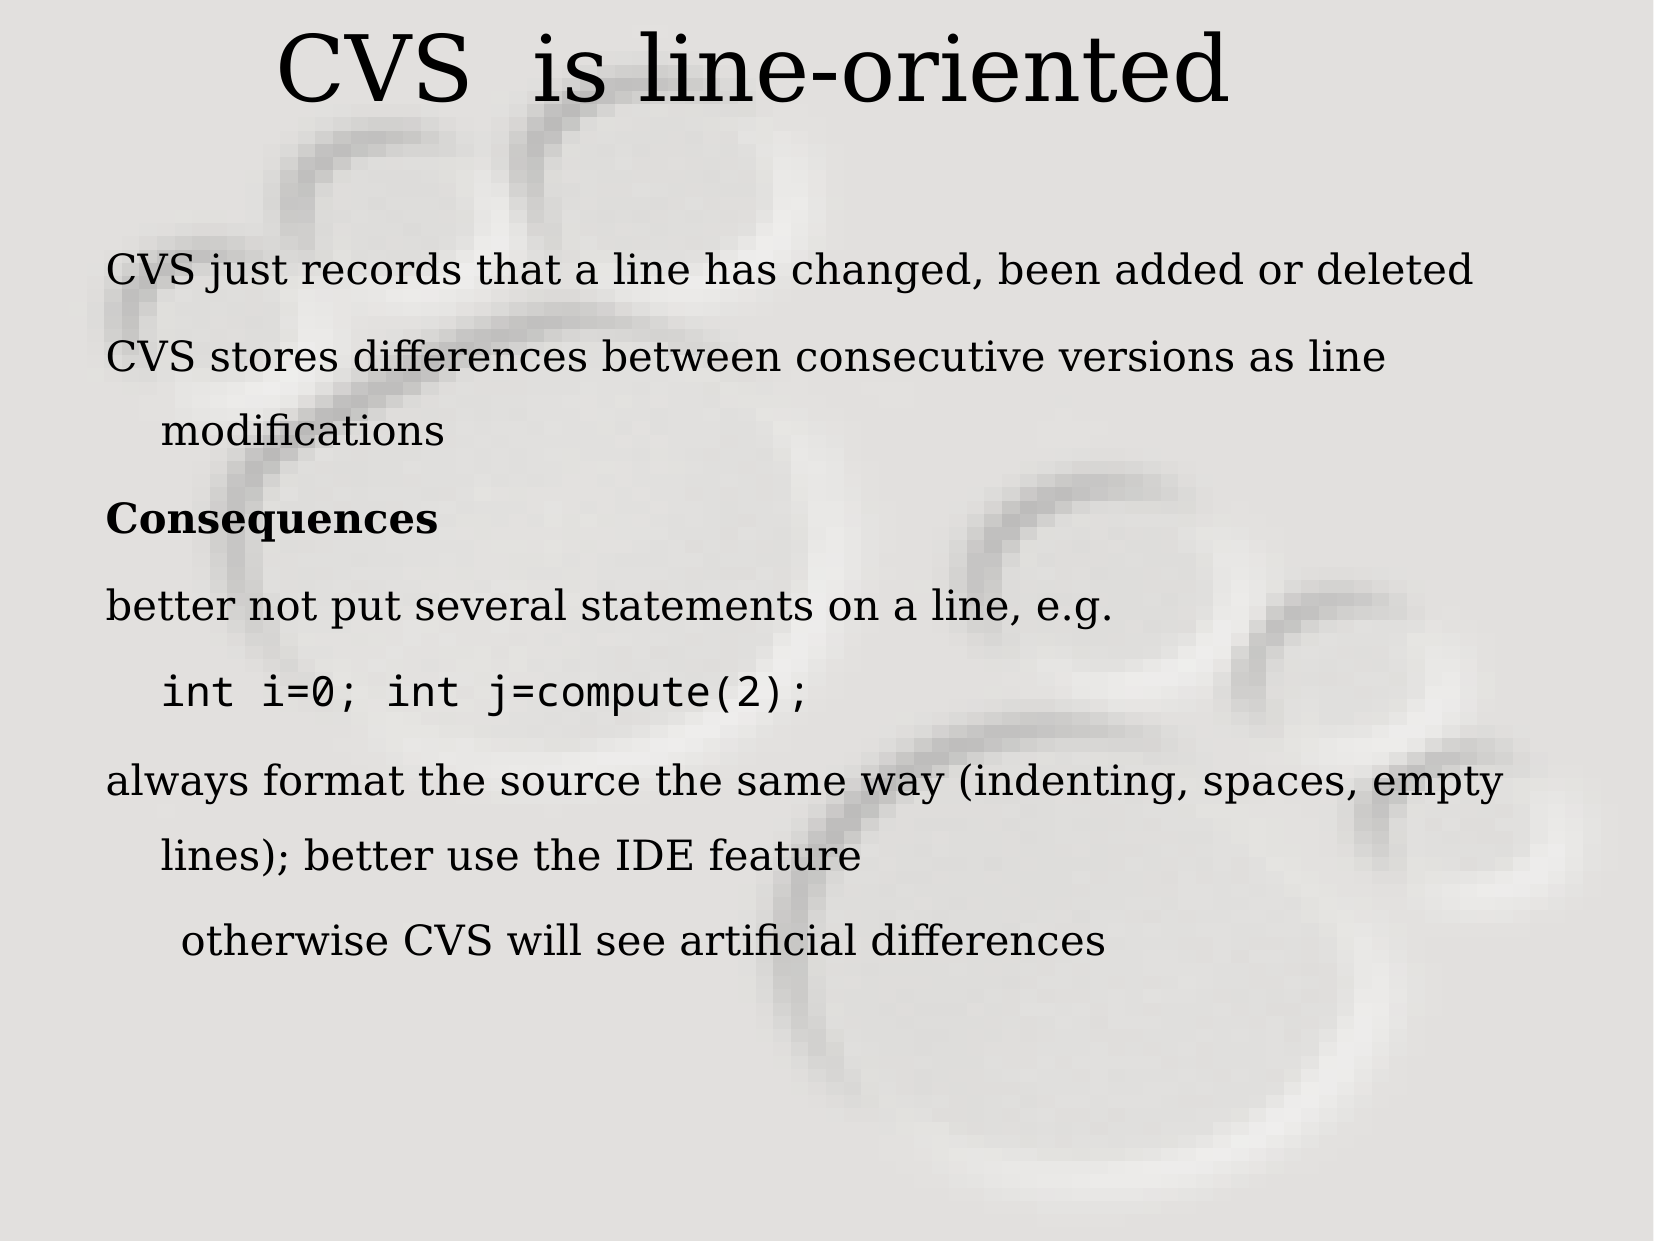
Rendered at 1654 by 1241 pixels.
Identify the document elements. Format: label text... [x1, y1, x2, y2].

picture [0, 0, 1654, 1241]
title CVS is line-oriented [275, 20, 1585, 128]
list CVS just records that a line has changed, been added or deleted CVS stores differences between consecutive versions as line modifications Consequences better not put several statements on a line, e.g. int i=0; int j=compute(2); always format the source the same way (indenting, spaces, empty lines); better use the IDE feature otherwise CVS will see artificial differences [105, 158, 1585, 1241]
